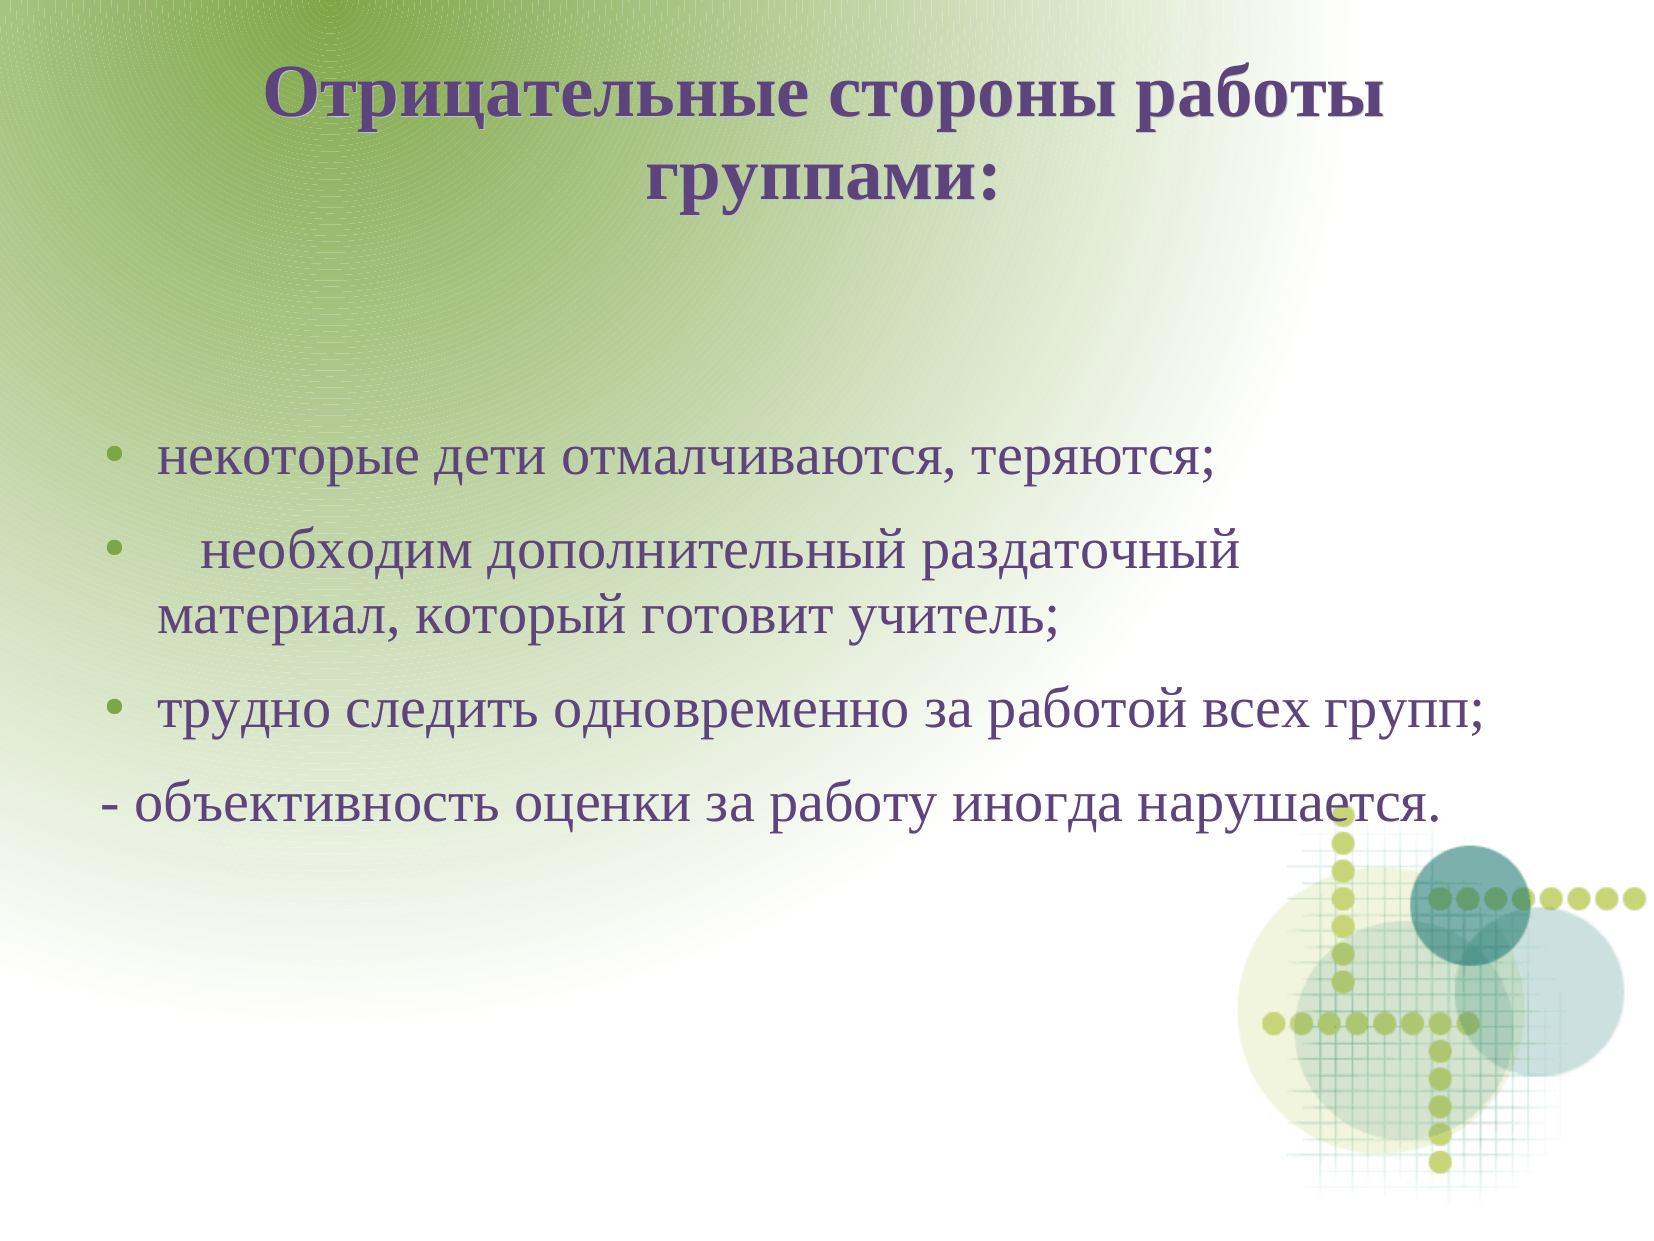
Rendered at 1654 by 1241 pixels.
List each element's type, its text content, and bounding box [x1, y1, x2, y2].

list некоторые дети отмалчиваются, теряются; необходим дополнительный раздаточный материал, который готовит учитель; трудно следить одновременно за работой всех групп; - объективность оценки за работу иногда нарушается. [86, 422, 1499, 1205]
title Отрицательные стороны работы группами: [118, 29, 1531, 237]
picture [1224, 792, 1654, 1211]
